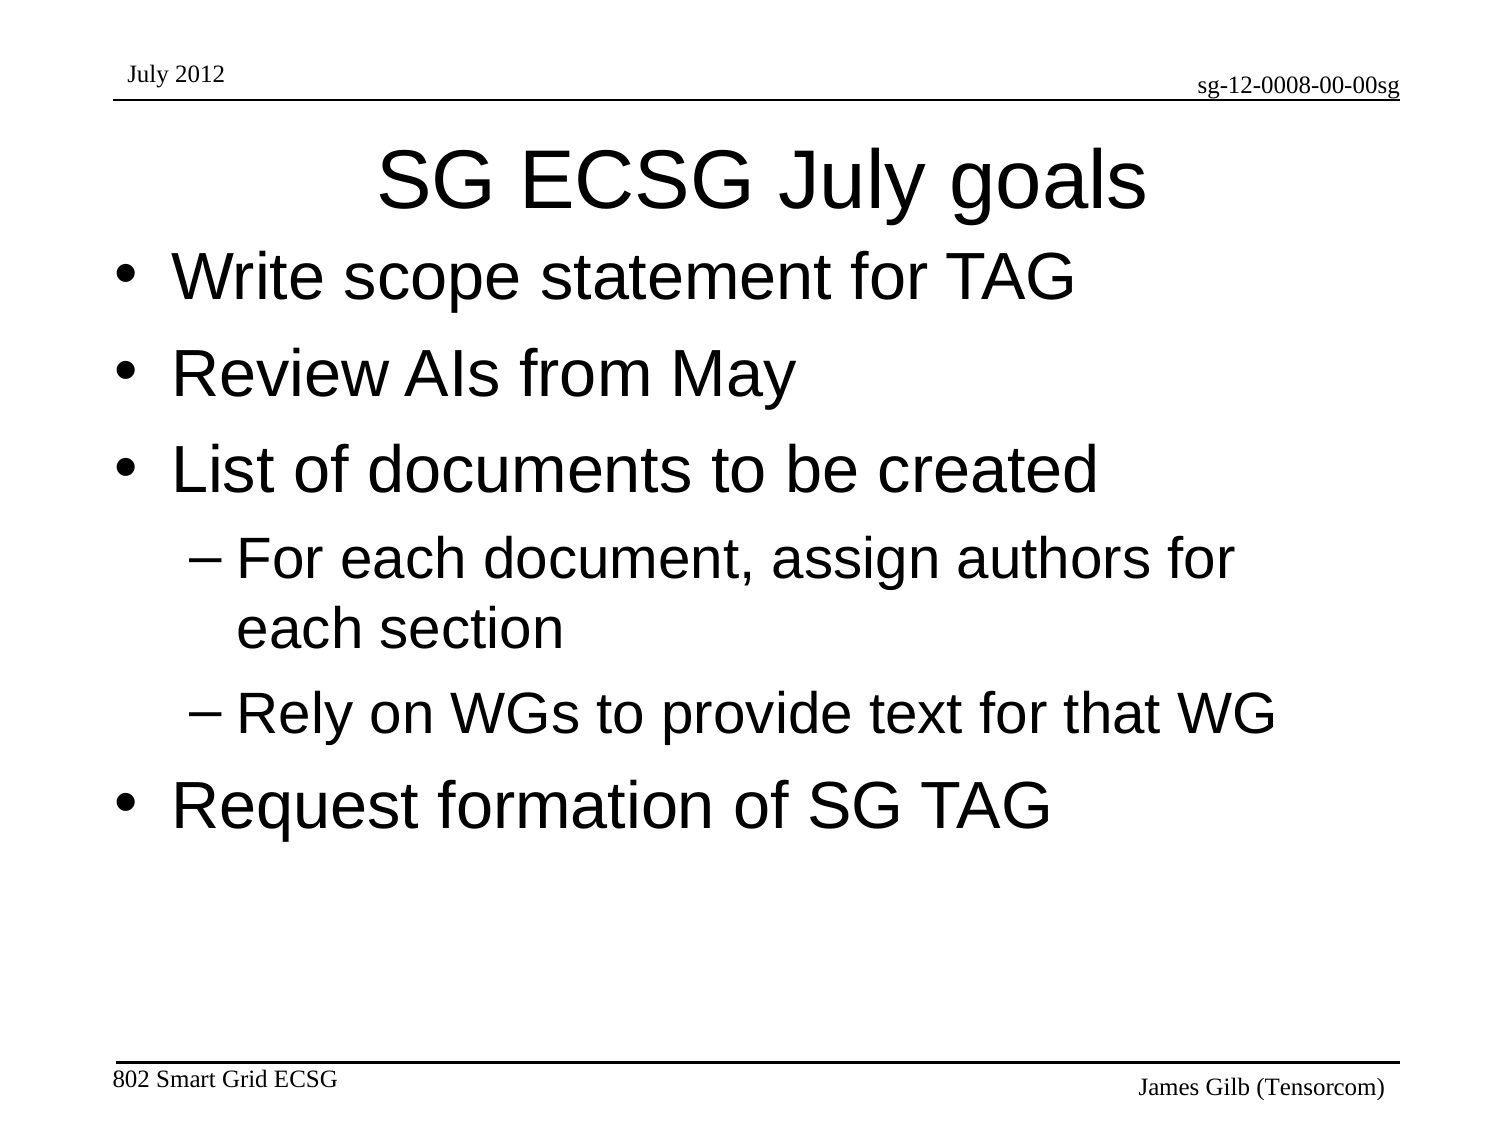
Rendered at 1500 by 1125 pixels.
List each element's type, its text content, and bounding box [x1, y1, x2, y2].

title SG ECSG July goals [125, 112, 1401, 238]
list Write scope statement for TAG Review AIs from May List of documents to be created For each document, assign authors for each section Rely on WGs to provide text for that WG Request formation of SG TAG [99, 224, 1375, 968]
